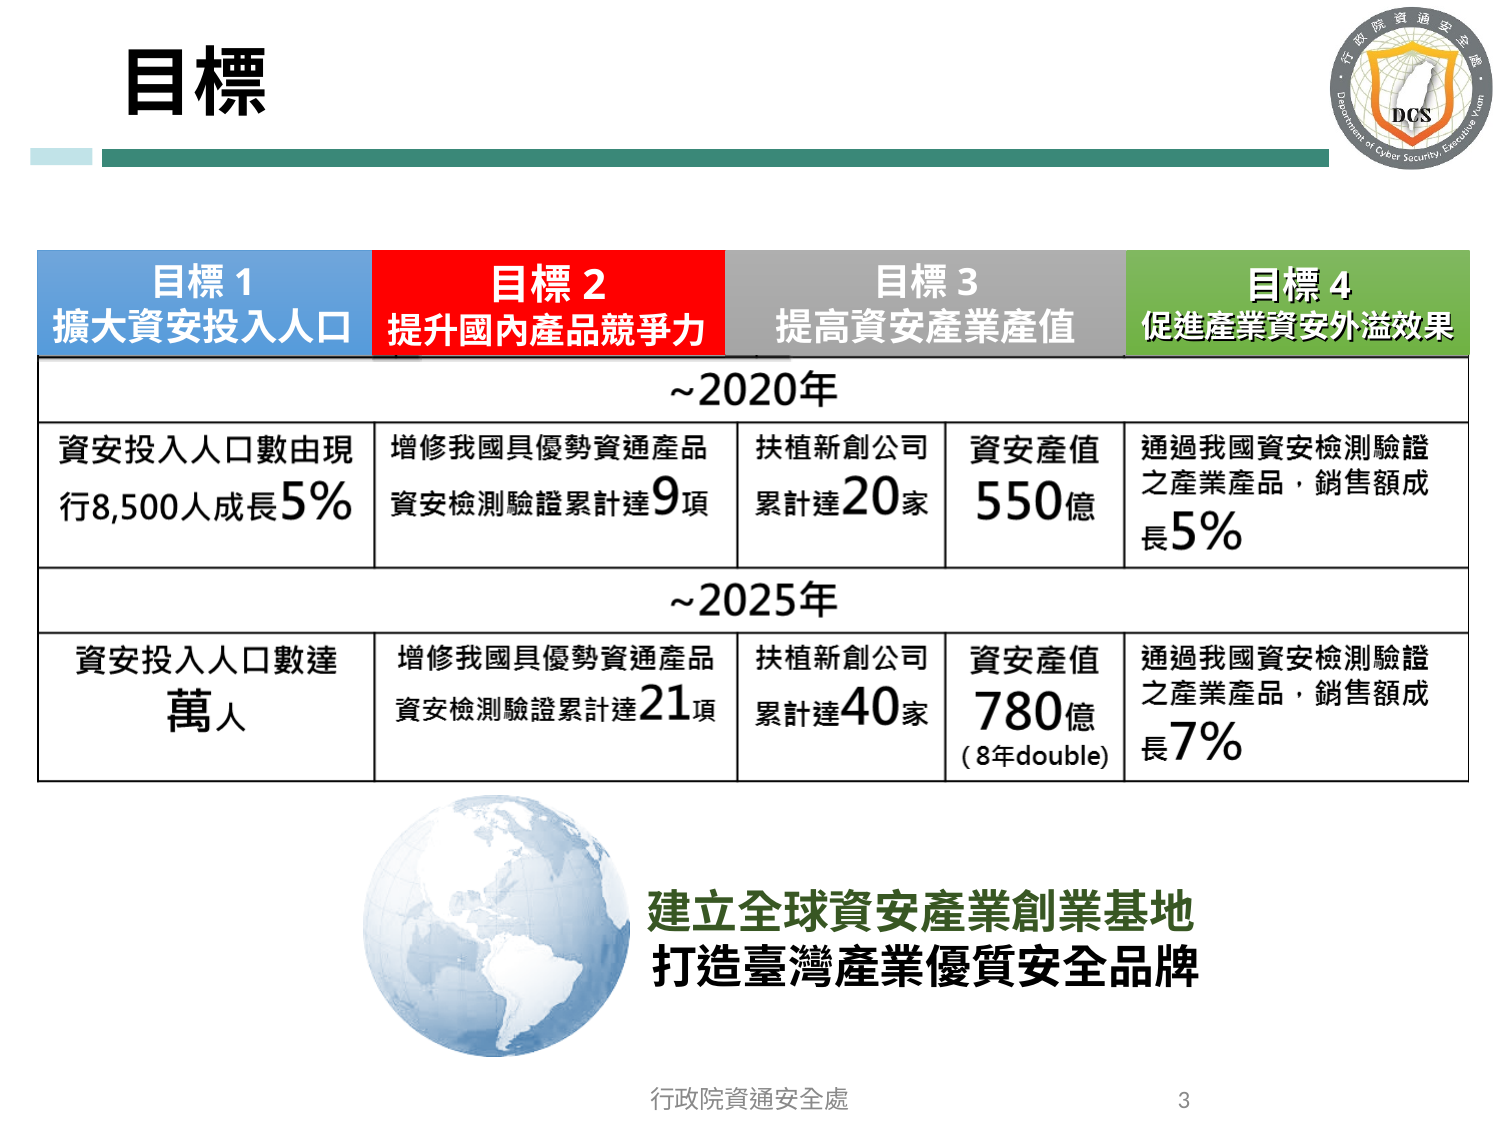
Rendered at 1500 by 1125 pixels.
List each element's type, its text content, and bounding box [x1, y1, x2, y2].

text_box 行政院資通安全處 [496, 1076, 1004, 1120]
picture [37, 297, 1469, 1057]
text_box 目標3 提高資安產業產值 [725, 251, 1127, 354]
text_box 目標2 提升國內產品競爭力 [373, 251, 725, 354]
text_box 目標1 擴大資安投入人口 [38, 251, 373, 354]
text_box 建立全球資安產業創業基地 打造臺灣產業優質安全品牌 [429, 875, 1423, 1000]
title 目標 [103, 25, 1397, 145]
text_box [1162, 1076, 1500, 1120]
text_box 目標4 促進產業資安外溢效果 [1127, 251, 1470, 354]
